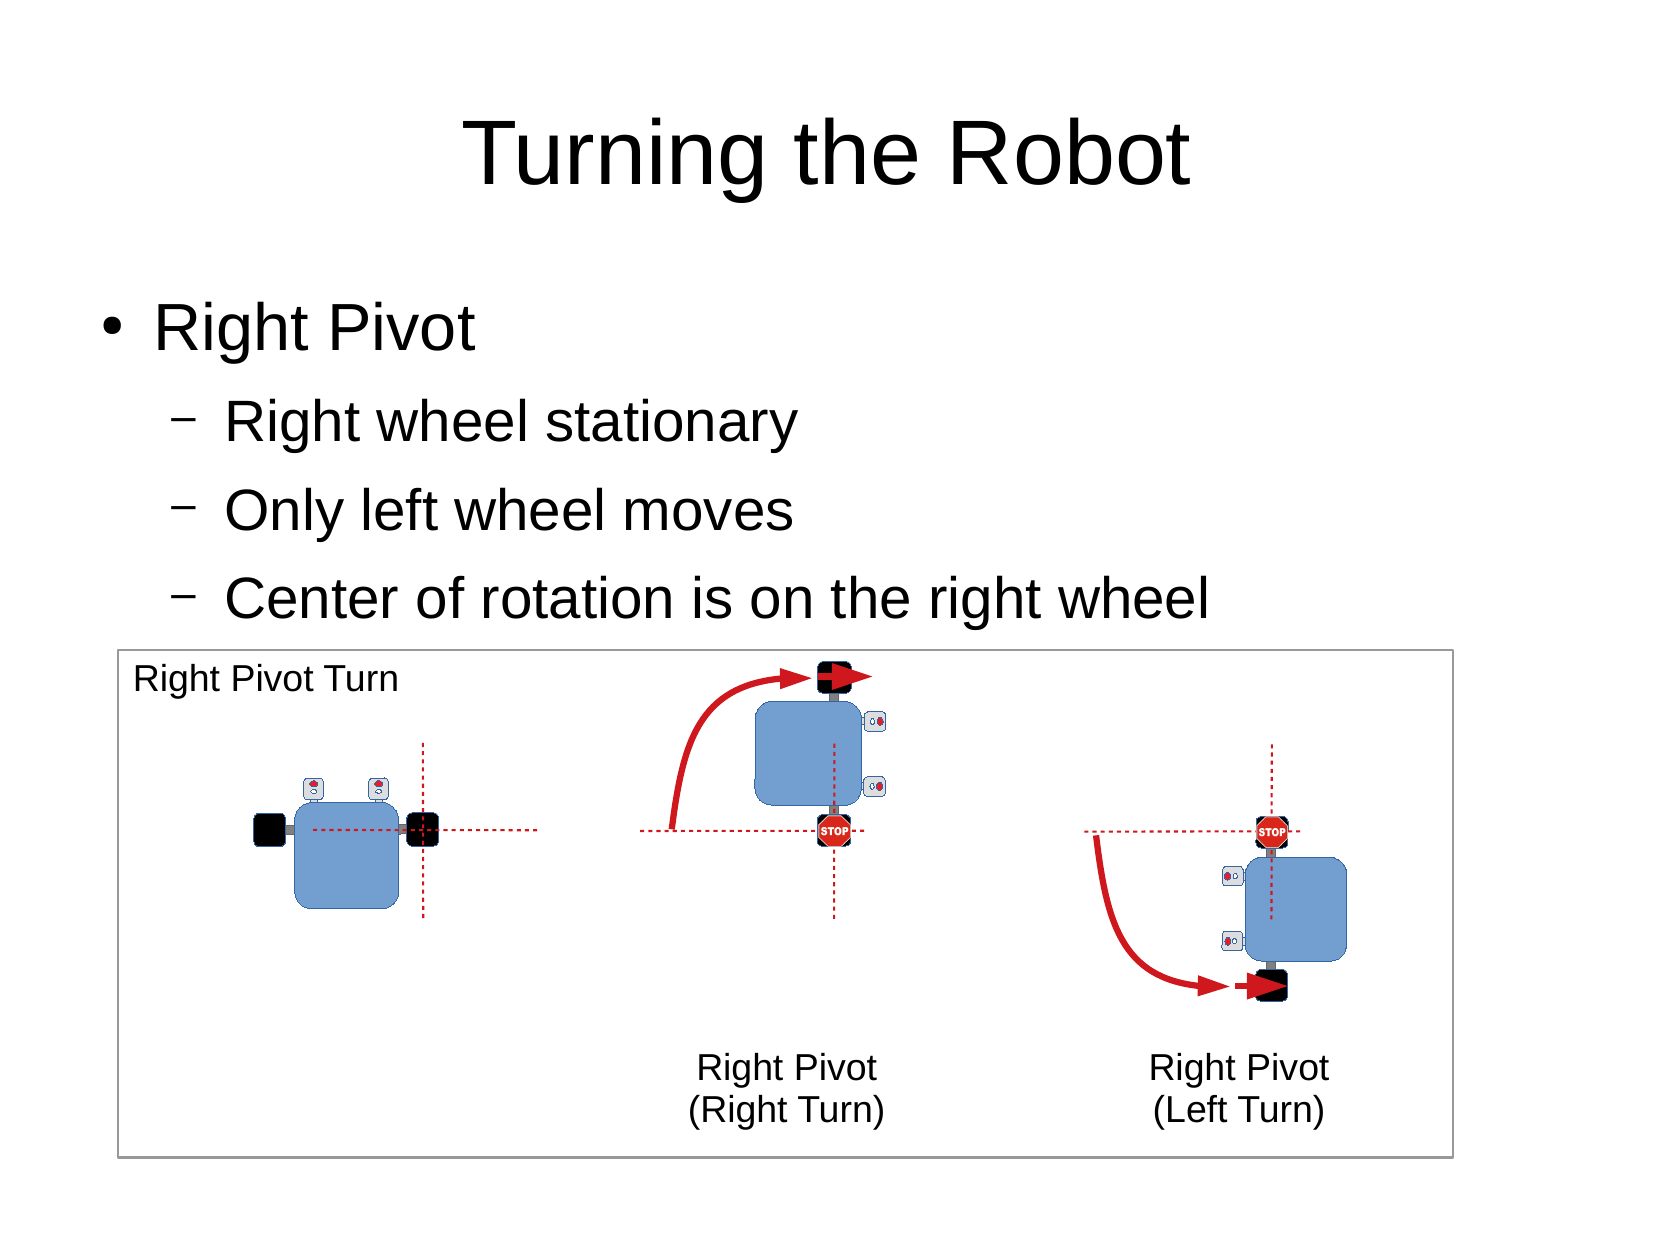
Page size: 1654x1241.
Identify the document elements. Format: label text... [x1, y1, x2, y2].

text_box Right Pivot (Right Turn) [673, 1039, 910, 1139]
picture [818, 815, 851, 847]
text_box [1255, 987, 1288, 1002]
picture [1256, 816, 1288, 848]
text_box [817, 661, 852, 673]
text_box [1221, 848, 1347, 985]
text_box [754, 674, 886, 815]
list Right Pivot Right wheel stationary Only left wheel moves Center of rotation is on the right wheel [119, 651, 1452, 1010]
text_box Right Pivot Turn [119, 651, 461, 749]
text_box [253, 777, 439, 909]
list Right Pivot Right wheel stationary Only left wheel moves Center of rotation is on the right wheel [82, 290, 1571, 1010]
text_box Right Pivot (Left Turn) [1133, 1039, 1371, 1139]
title Turning the Robot [82, 49, 1571, 257]
